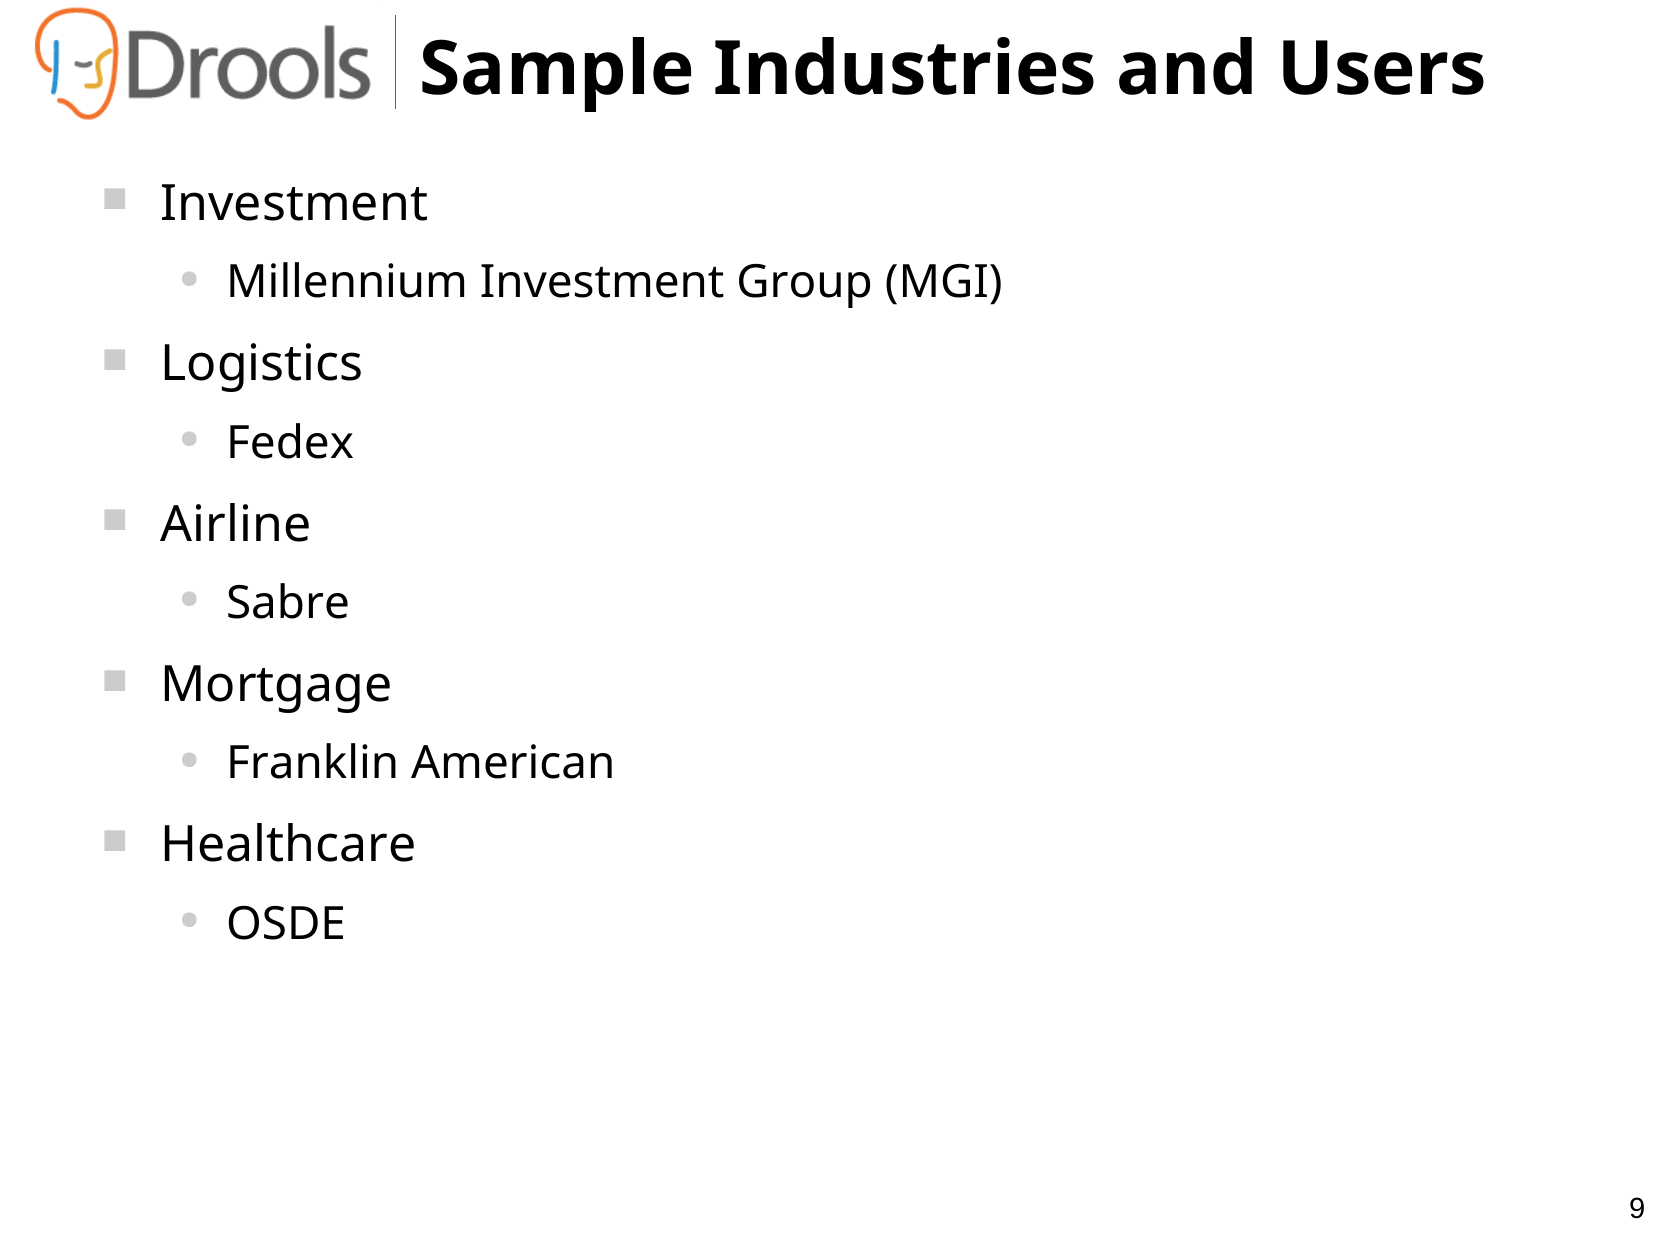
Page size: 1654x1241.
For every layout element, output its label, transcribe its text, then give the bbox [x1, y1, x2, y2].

title Sample Industries and Users [419, 12, 1630, 118]
picture [29, 0, 384, 126]
list Investment Millennium Investment Group (MGI) Logistics Fedex Airline Sabre Mortgage Franklin American Healthcare OSDE [104, 166, 1517, 934]
